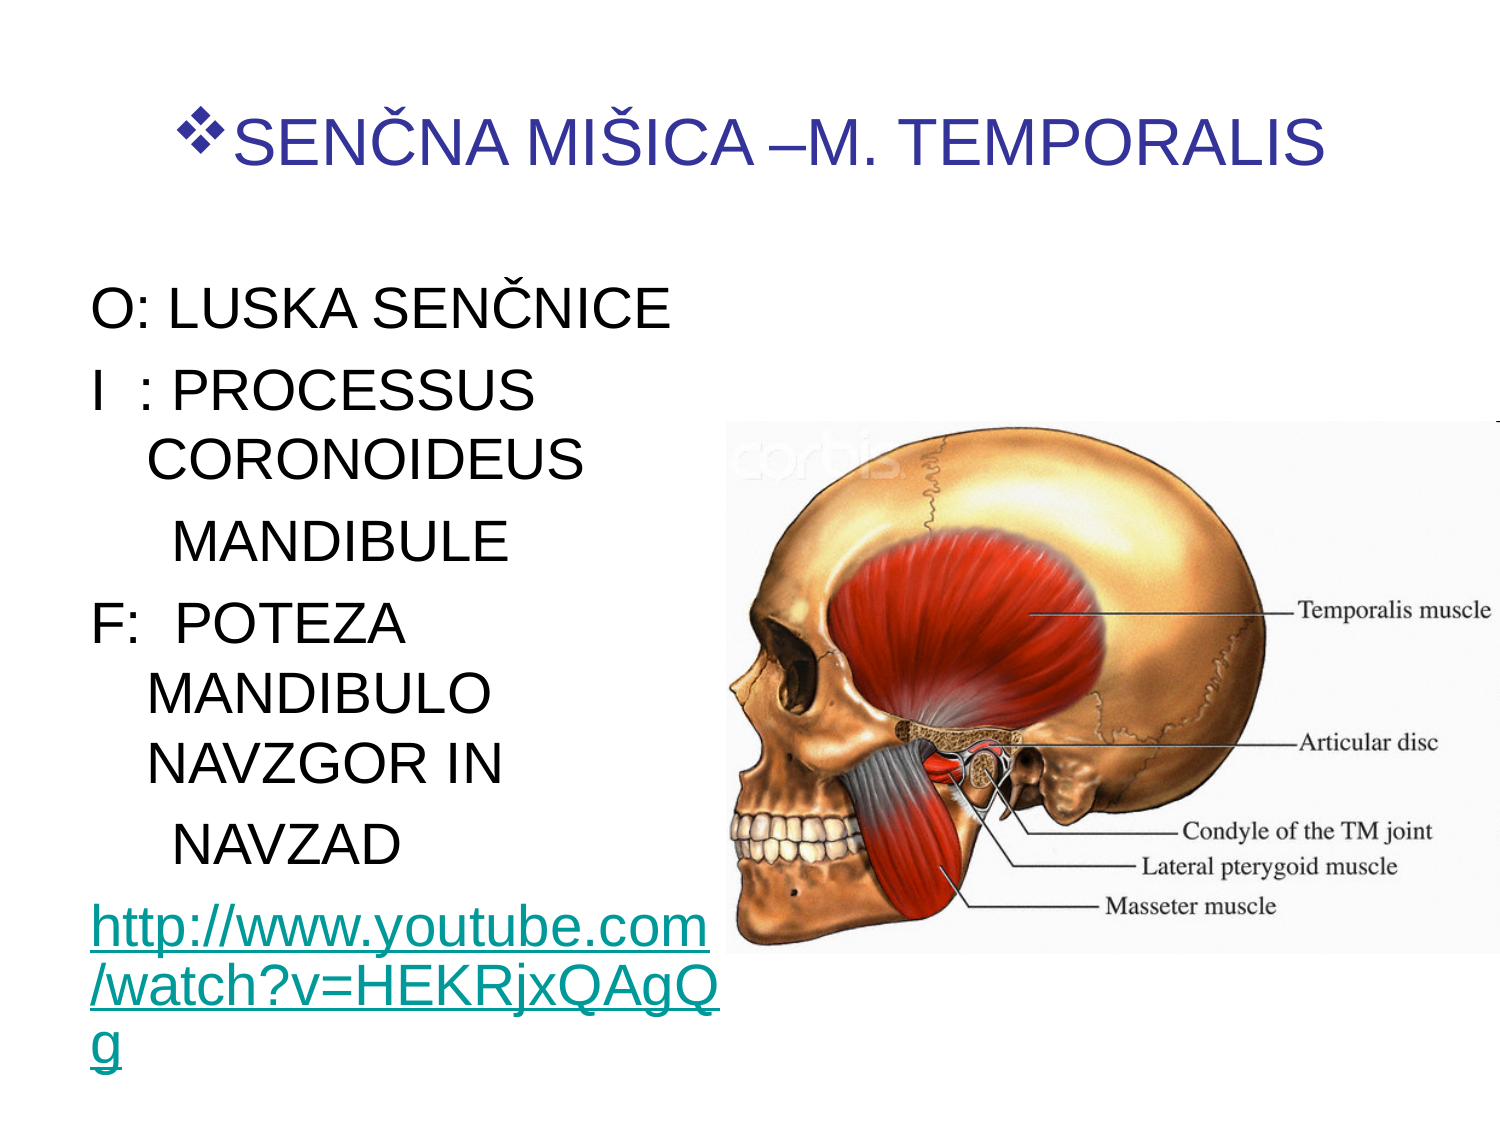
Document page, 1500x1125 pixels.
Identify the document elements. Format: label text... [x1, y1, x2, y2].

list O: LUSKA SENČNICE I : PROCESSUS CORONOIDEUS MANDIBULE F: POTEZA MANDIBULO NAVZGOR IN NAVZAD http://www.youtube.com/watch?v=HEKRjxQAgQg [75, 262, 738, 1005]
picture [726, 421, 1500, 954]
title SENČNA MIŠICA –M. TEMPORALIS [75, 45, 1425, 233]
